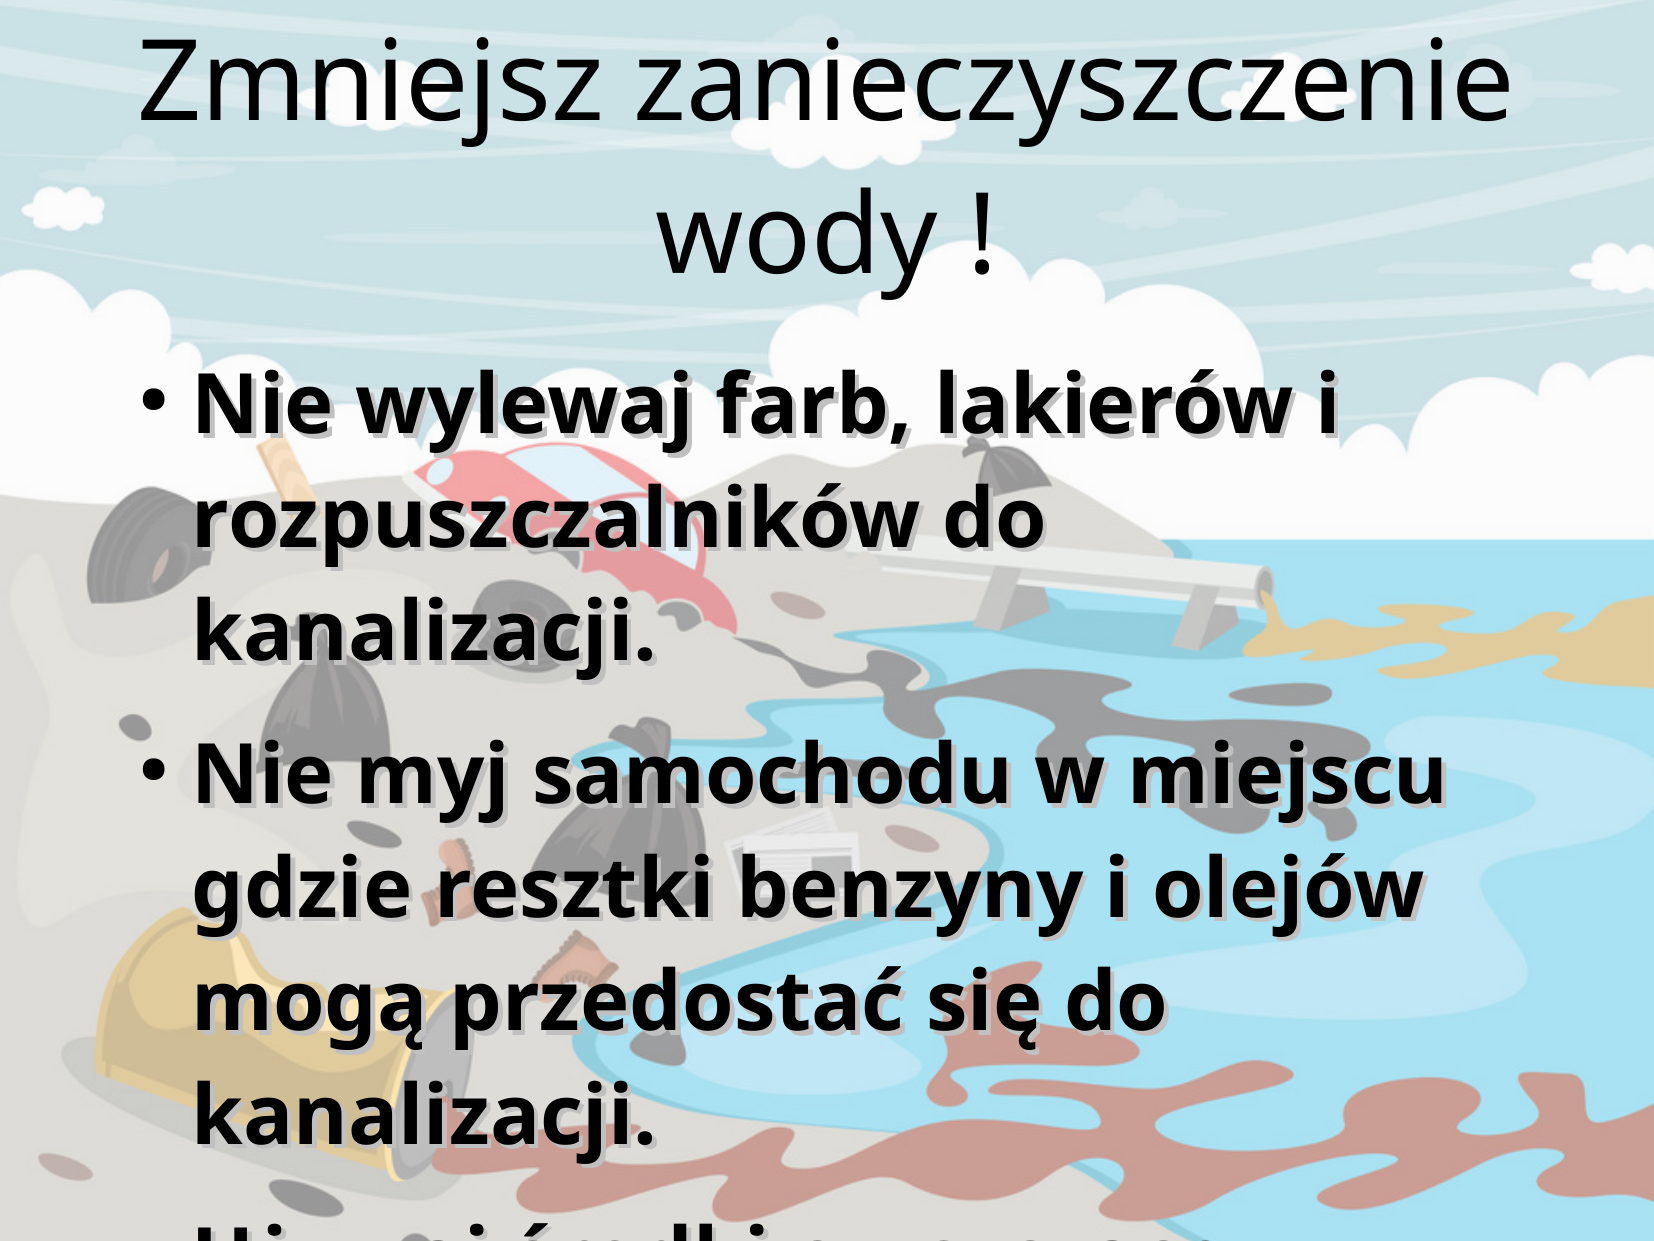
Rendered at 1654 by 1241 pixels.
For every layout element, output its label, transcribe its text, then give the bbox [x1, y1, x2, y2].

title Zmniejsz zanieczyszczenie wody ! [82, 49, 1571, 257]
picture [0, 0, 1654, 1241]
list Nie wylewaj farb, lakierów i rozpuszczalników do kanalizacji. Nie myj samochodu w miejscu gdzie resztki benzyny i olejów mogą przedostać się do kanalizacji. Używaj środki czyszczące bezpieczne dla środowiska. [121, 224, 1533, 1105]
